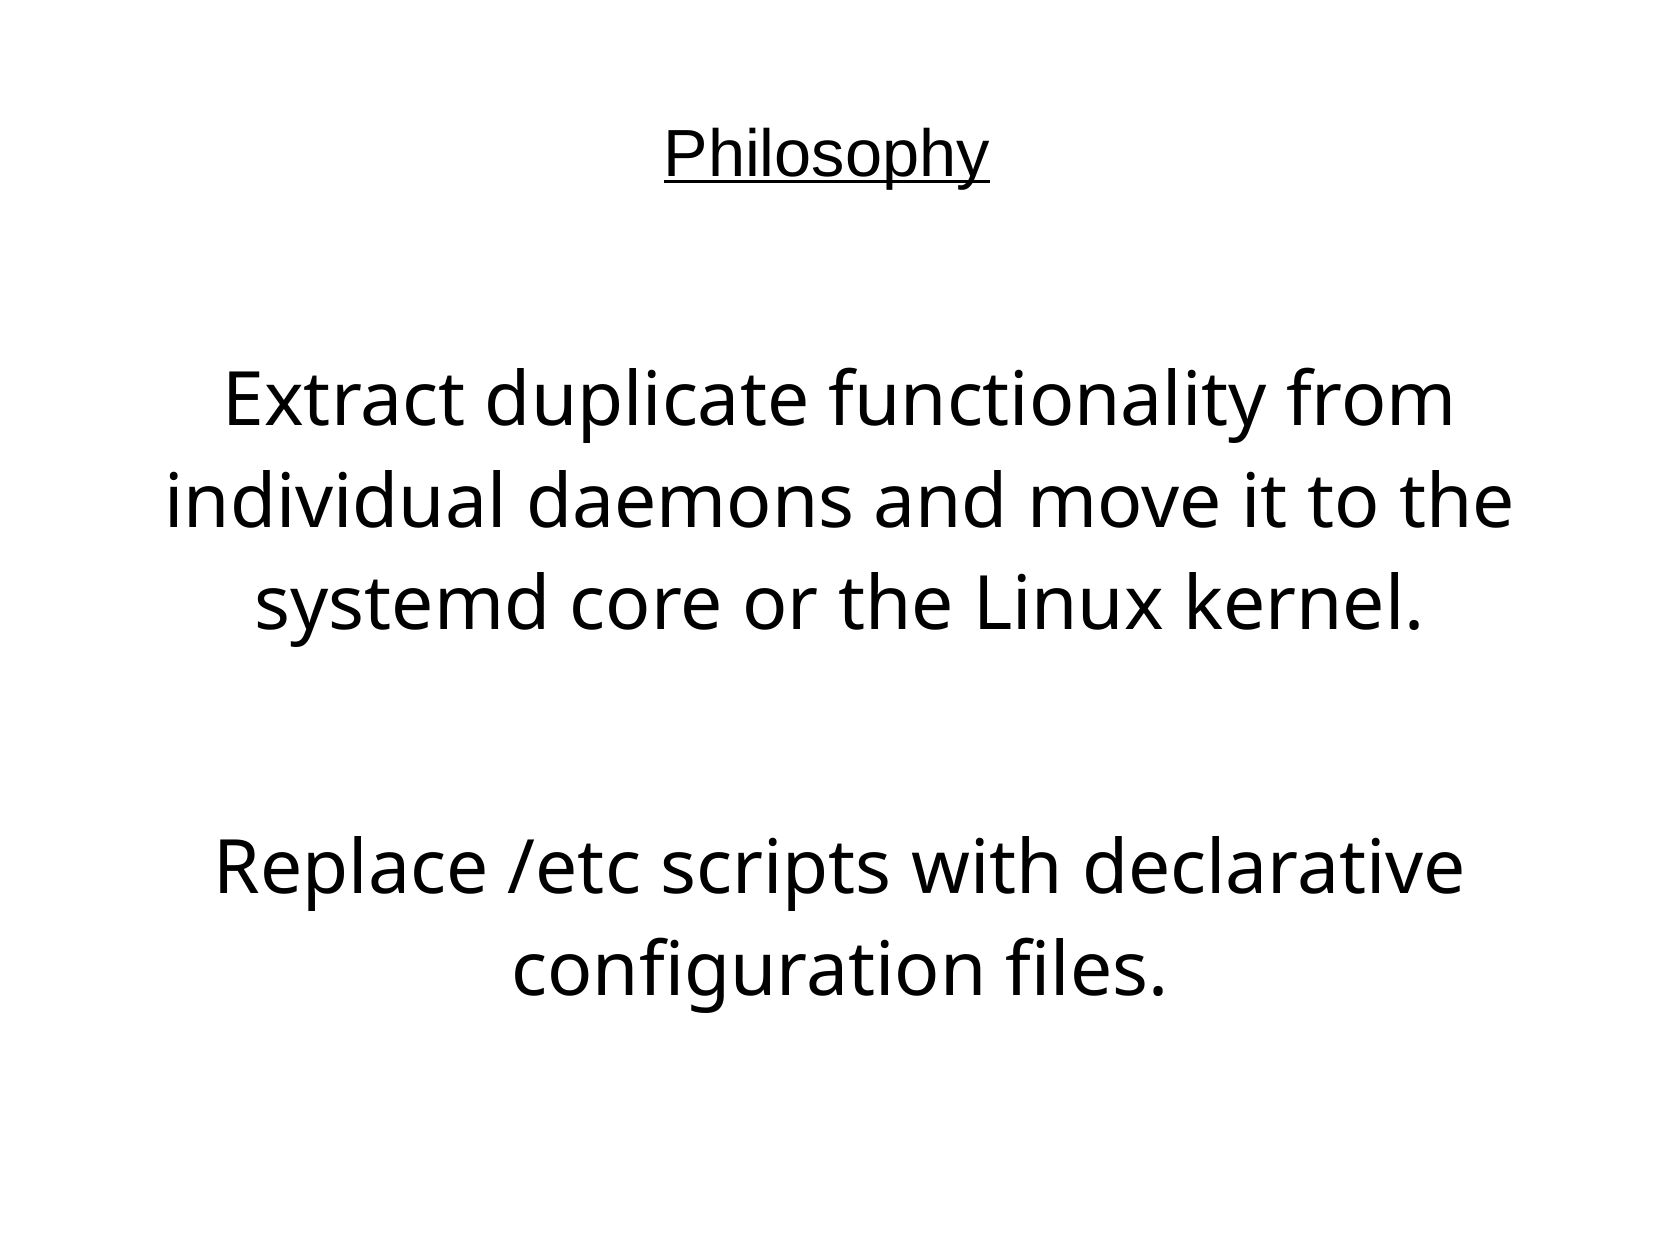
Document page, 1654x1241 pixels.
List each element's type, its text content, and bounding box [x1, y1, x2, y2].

list Extract duplicate functionality from individual daemons and move it to the systemd core or the Linux kernel. Replace /etc scripts with declarative configuration files. [90, 345, 1591, 871]
title Philosophy [82, 49, 1571, 257]
